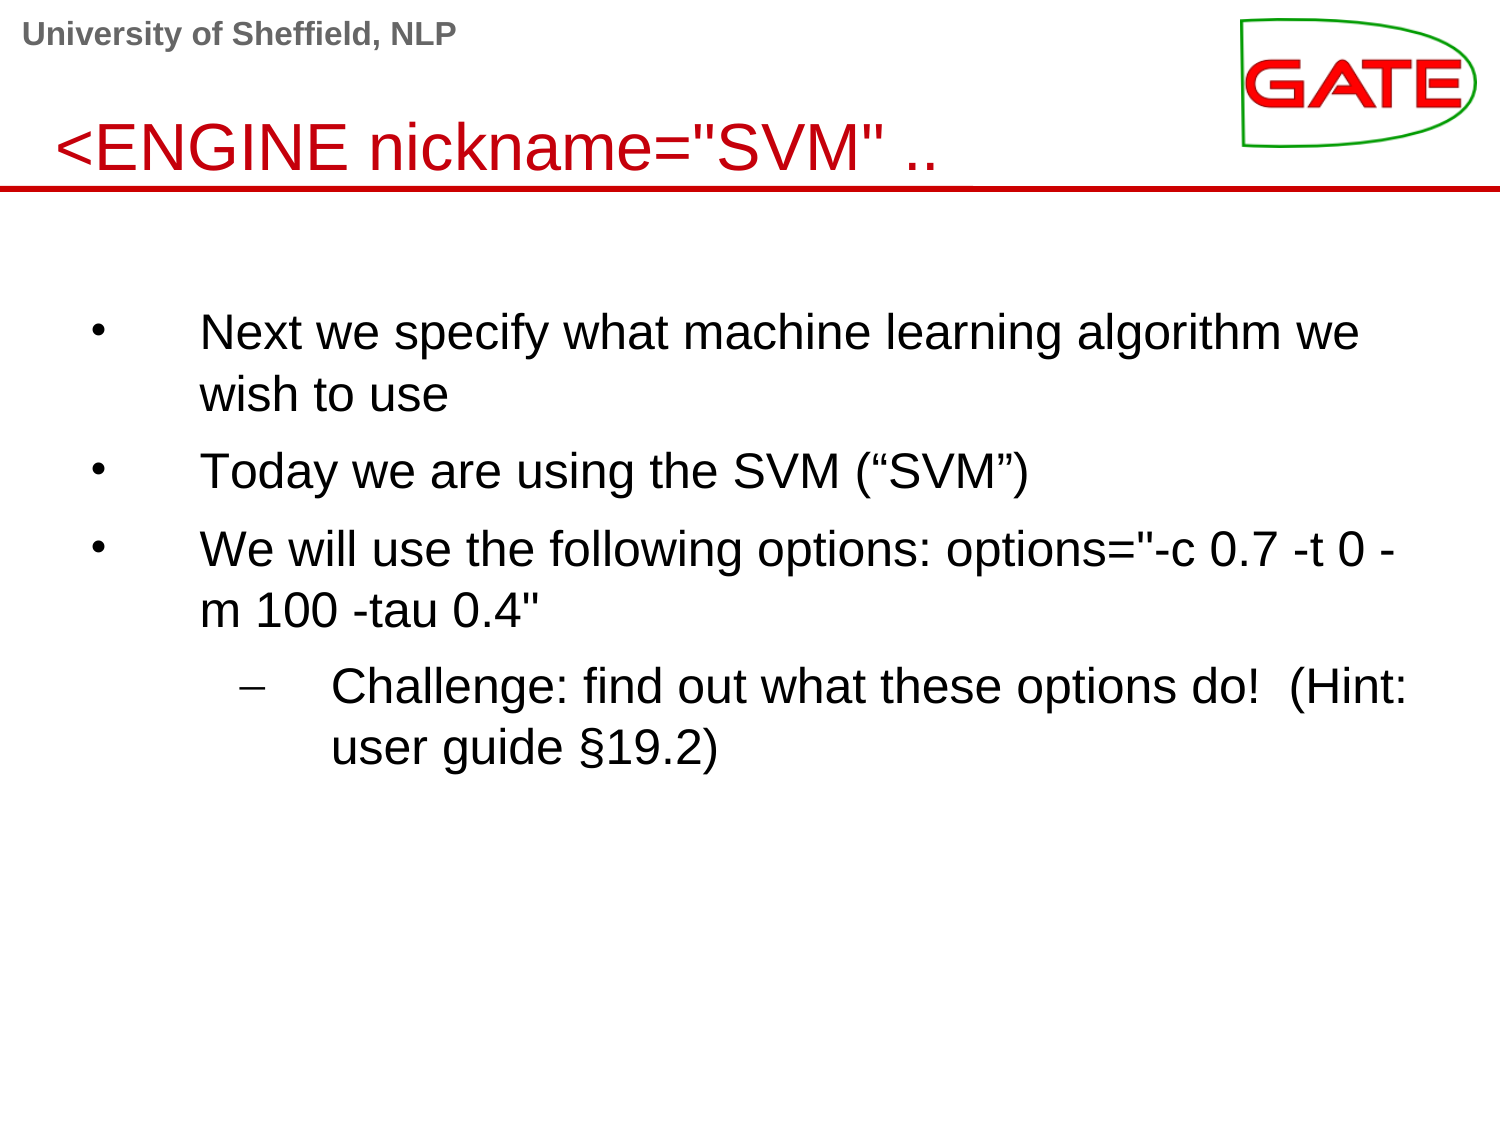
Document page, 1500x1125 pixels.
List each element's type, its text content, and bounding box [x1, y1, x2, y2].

picture [1240, 18, 1477, 148]
list Next we specify what machine learning algorithm we wish to use Today we are using the SVM (“SVM”) We will use the following options: options="-c 0.7 -t 0 -m 100 -tau 0.4" Challenge: find out what these options do! (Hint: user guide §19.2) [75, 290, 1425, 1034]
title <ENGINE nickname="SVM" .. [41, 37, 1391, 254]
